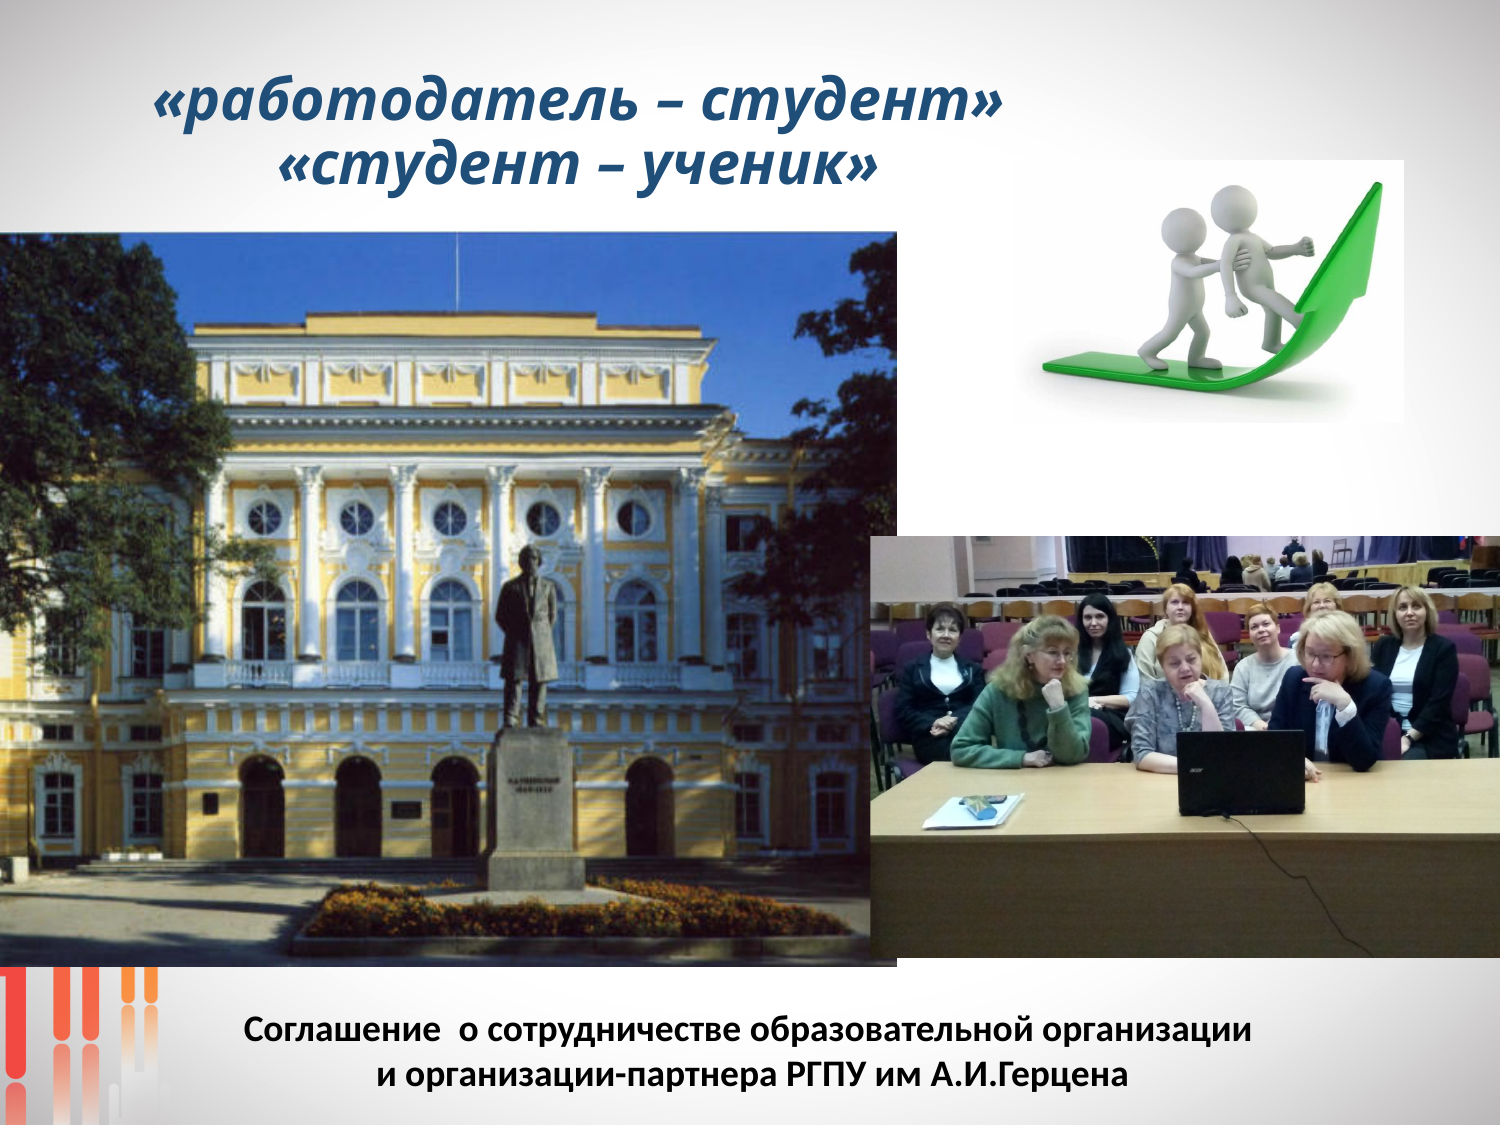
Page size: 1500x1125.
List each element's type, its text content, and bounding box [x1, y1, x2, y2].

text_box Соглашение о сотрудничестве образовательной организации и организации-партнера РГПУ им А.И.Герцена [224, 996, 1273, 1103]
title «работодатель – студент» «студент – ученик» [103, 59, 1055, 278]
picture [0, 231, 1500, 967]
picture [1014, 160, 1404, 423]
